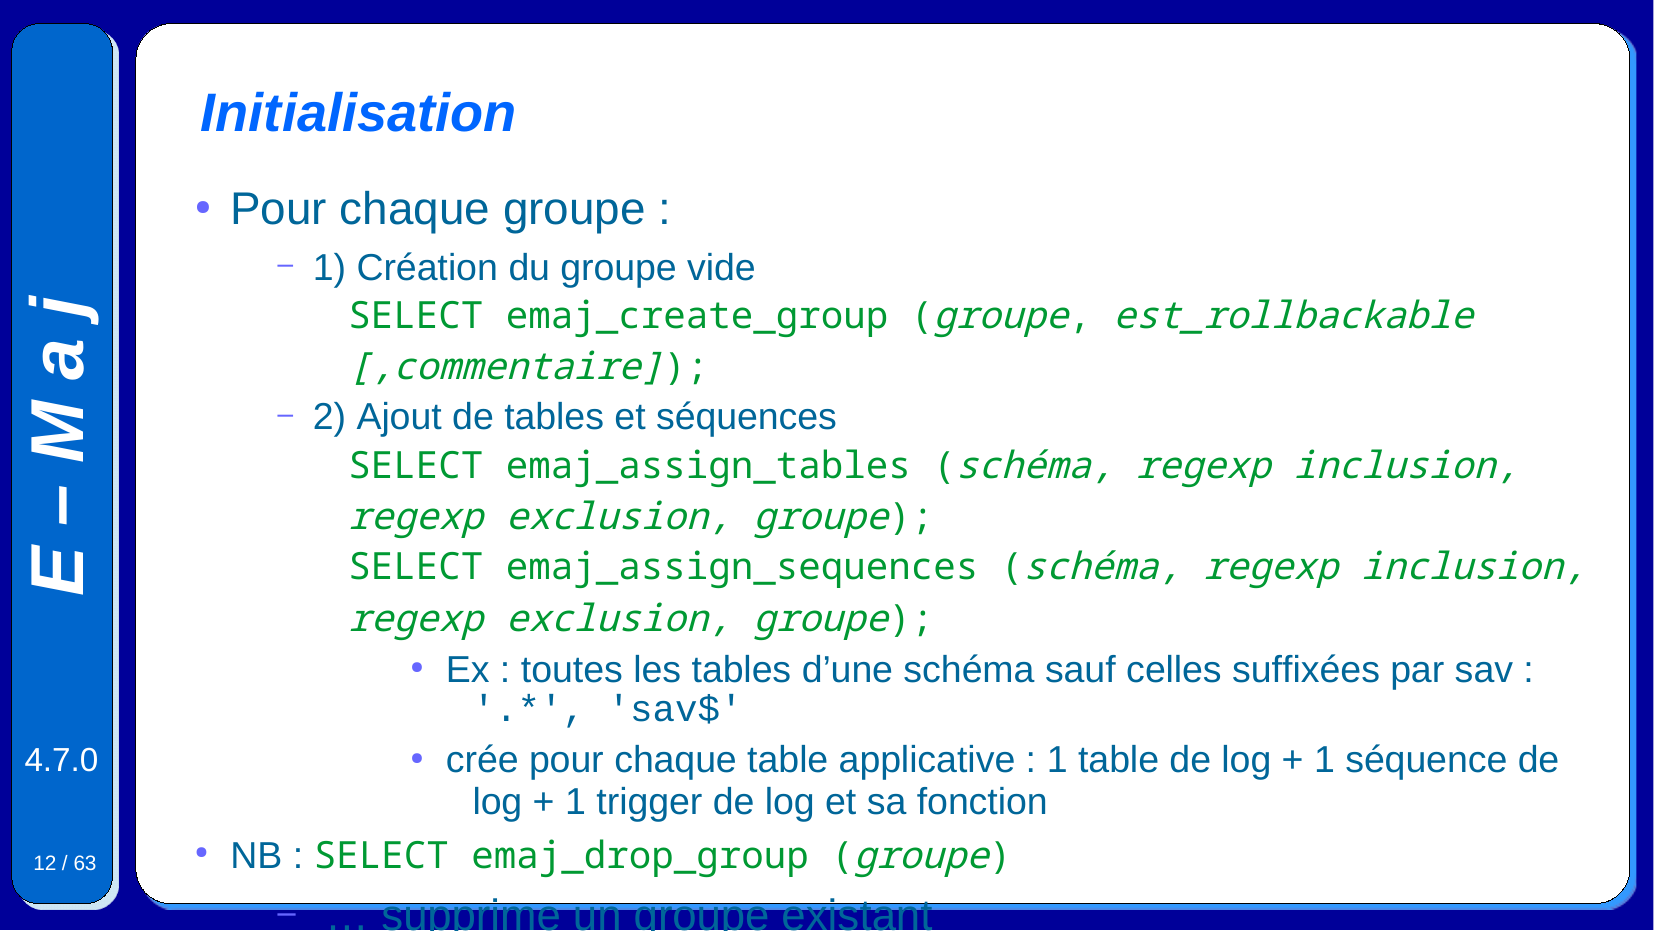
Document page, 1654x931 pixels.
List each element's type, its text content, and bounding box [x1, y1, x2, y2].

title Initialisation [200, 34, 1575, 183]
list Pour chaque groupe : 1) Création du groupe vide SELECT emaj_create_group (groupe, est_rollbackable [,commentaire]); 2) Ajout de tables et séquences SELECT emaj_assign_tables (schéma, regexp inclusion, regexp exclusion, groupe); SELECT emaj_assign_sequences (schéma, regexp inclusion, regexp exclusion, groupe); Ex : toutes les tables d’une schéma sauf celles suffixées par sav : '.*', 'sav$' crée pour chaque table applicative : 1 table de log + 1 séquence de log + 1 trigger de log et sa fonction NB : SELECT emaj_drop_group (groupe) … supprime un groupe existant [177, 183, 1587, 888]
